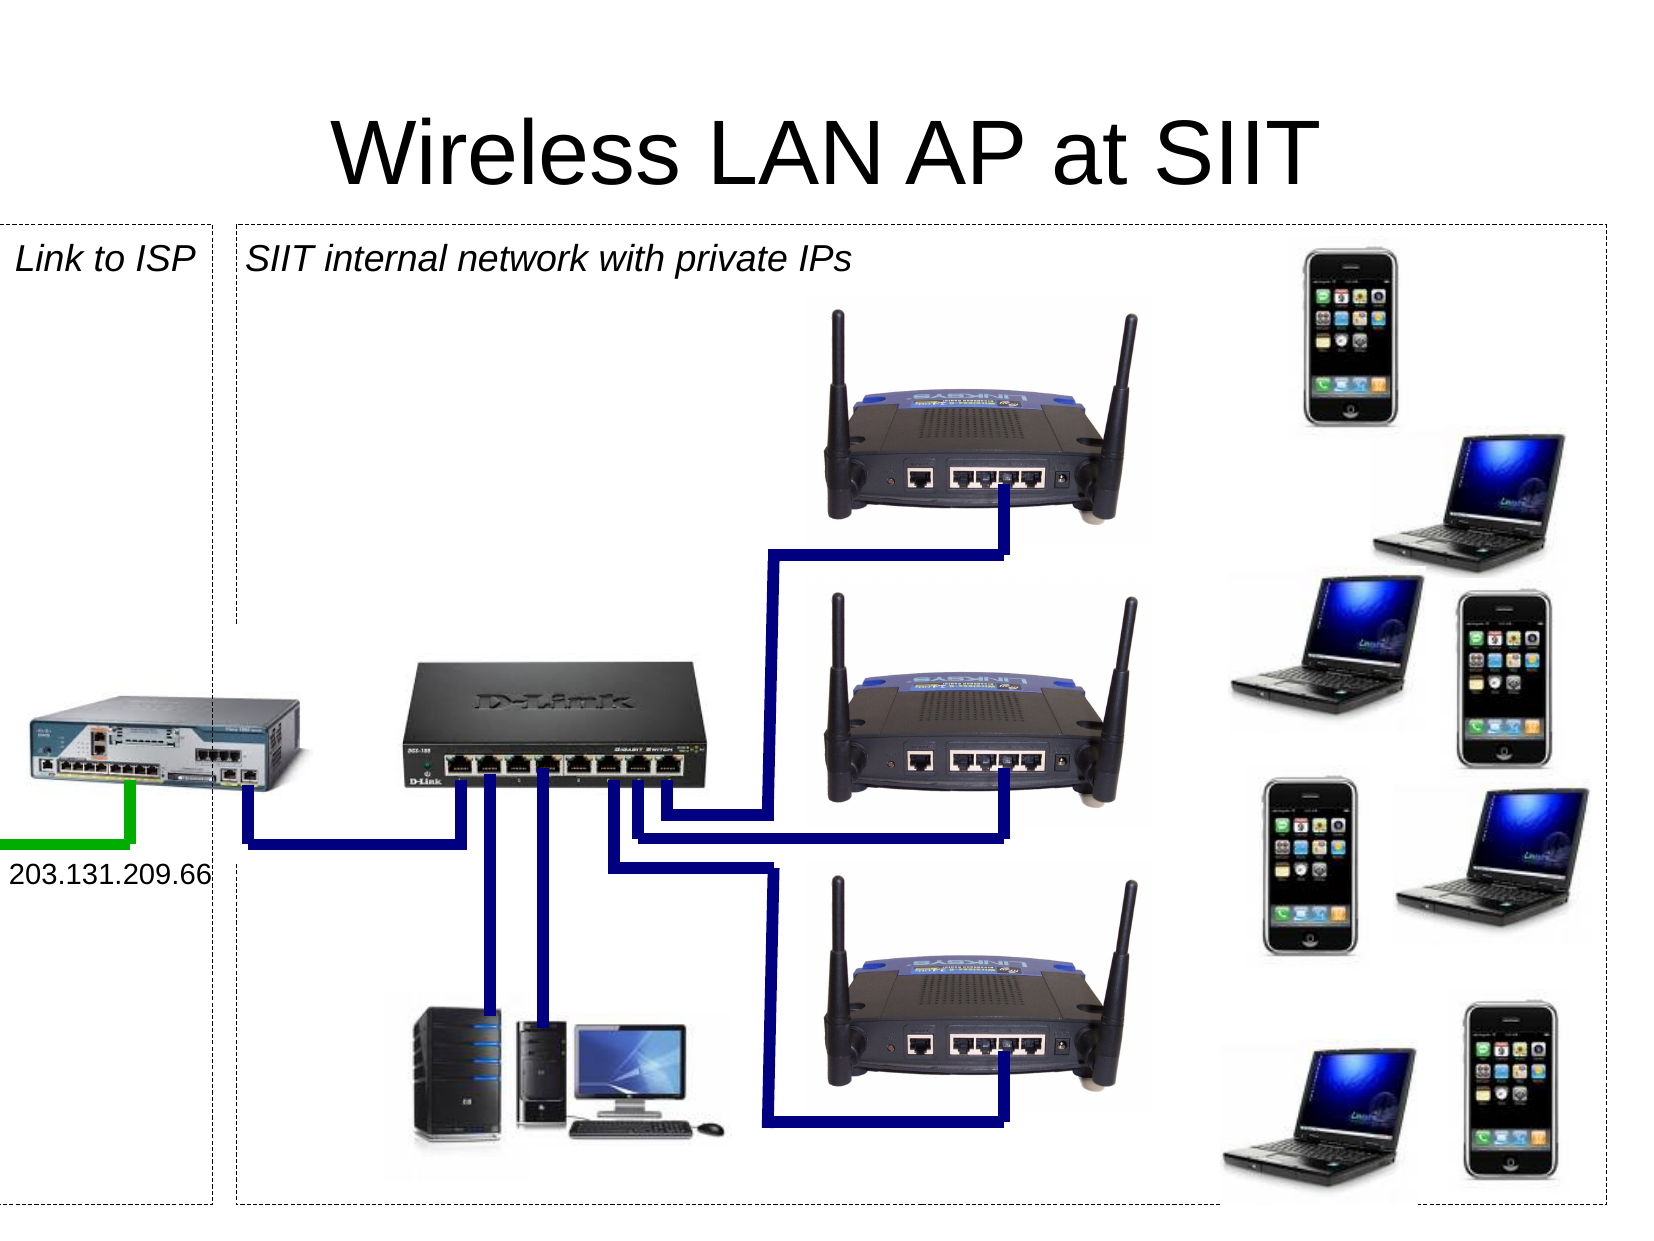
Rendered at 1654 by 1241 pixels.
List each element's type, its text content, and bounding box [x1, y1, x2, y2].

picture [803, 860, 1158, 1111]
picture [17, 625, 313, 863]
picture [377, 625, 733, 825]
picture [1228, 236, 1591, 945]
title Wireless LAN AP at SIIT [82, 49, 1571, 257]
text_box SIIT internal network with private IPs [230, 230, 868, 288]
picture [803, 294, 1158, 544]
picture [383, 993, 732, 1182]
text_box Link to ISP [0, 230, 211, 288]
text_box 203.131.209.66 [0, 850, 228, 898]
picture [1447, 989, 1571, 1193]
picture [1246, 765, 1371, 969]
picture [803, 577, 1158, 827]
picture [1220, 1039, 1418, 1205]
